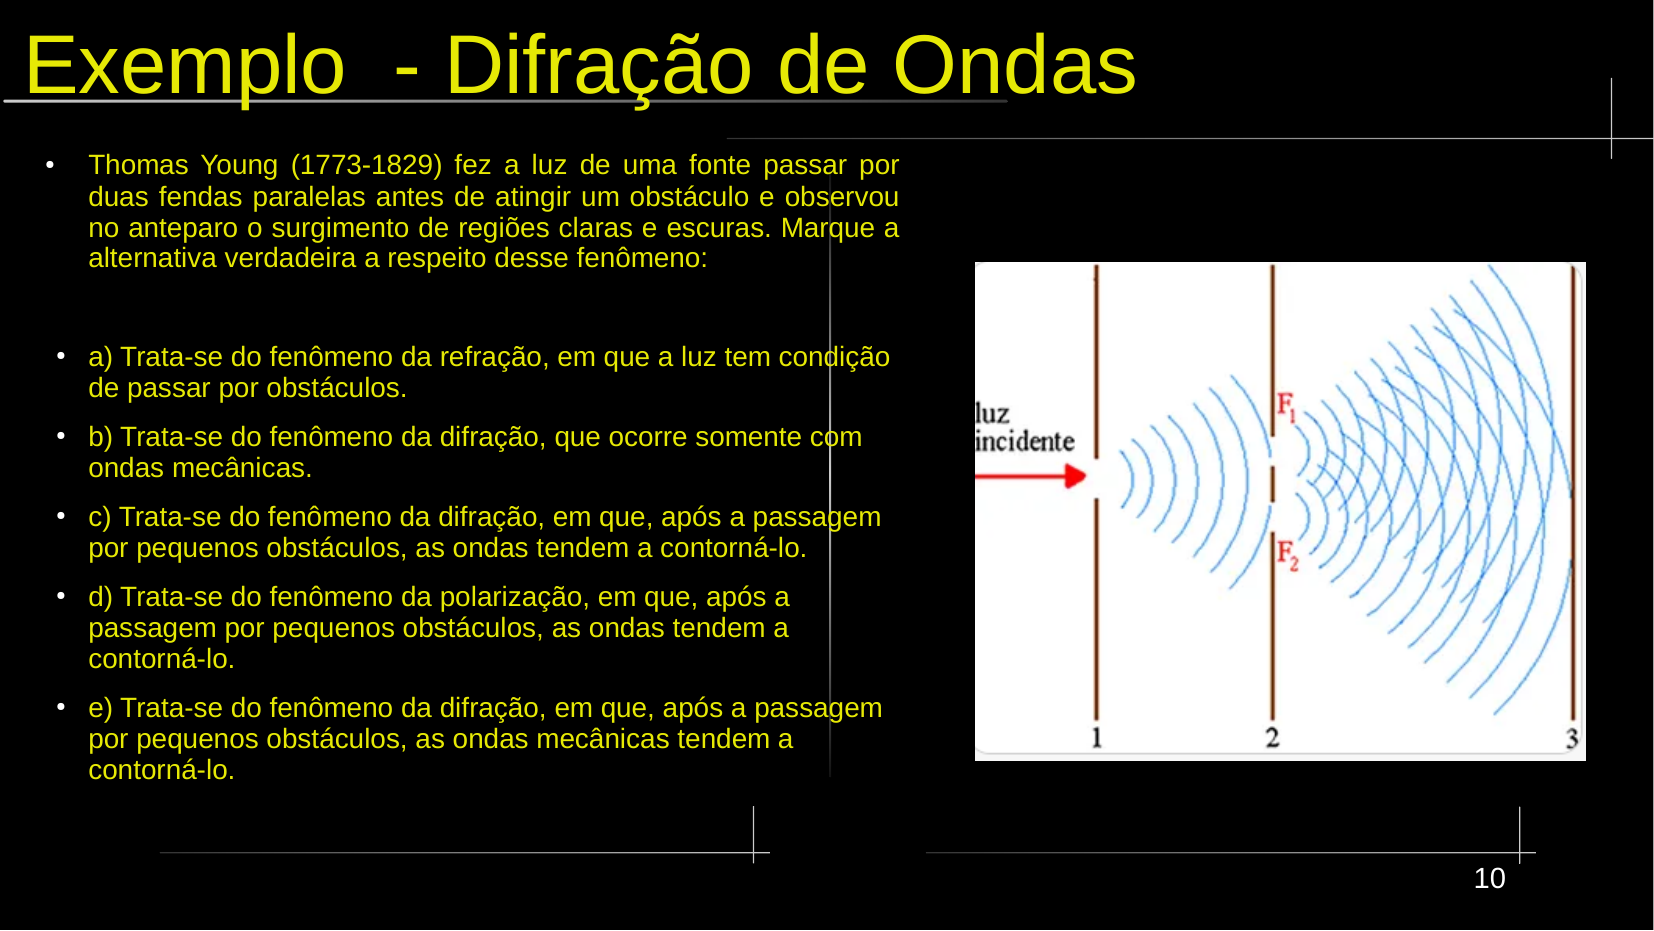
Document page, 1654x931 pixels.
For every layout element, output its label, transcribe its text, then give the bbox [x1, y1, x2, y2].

list Thomas Young (1773-1829) fez a luz de uma fonte passar por duas fendas paralelas antes de atingir um obstáculo e observou no anteparo o surgimento de regiões claras e escuras. Marque a alternativa verdadeira a respeito desse fenômeno: a) Trata-se do fenômeno da refração, em que a luz tem condição de passar por obstáculos. b) Trata-se do fenômeno da difração, que ocorre somente com ondas mecânicas. c) Trata-se do fenômeno da difração, em que, após a passagem por pequenos obstáculos, as ondas tendem a contorná-lo. d) Trata-se do fenômeno da polarização, em que, após a passagem por pequenos obstáculos, as ondas tendem a contorná-lo. e) Trata-se do fenômeno da difração, em que, após a passagem por pequenos obstáculos, as ondas mecânicas tendem a contorná-lo. [45, 150, 901, 788]
picture [975, 262, 1586, 761]
title Exemplo - Difração de Ondas [23, 11, 1589, 119]
